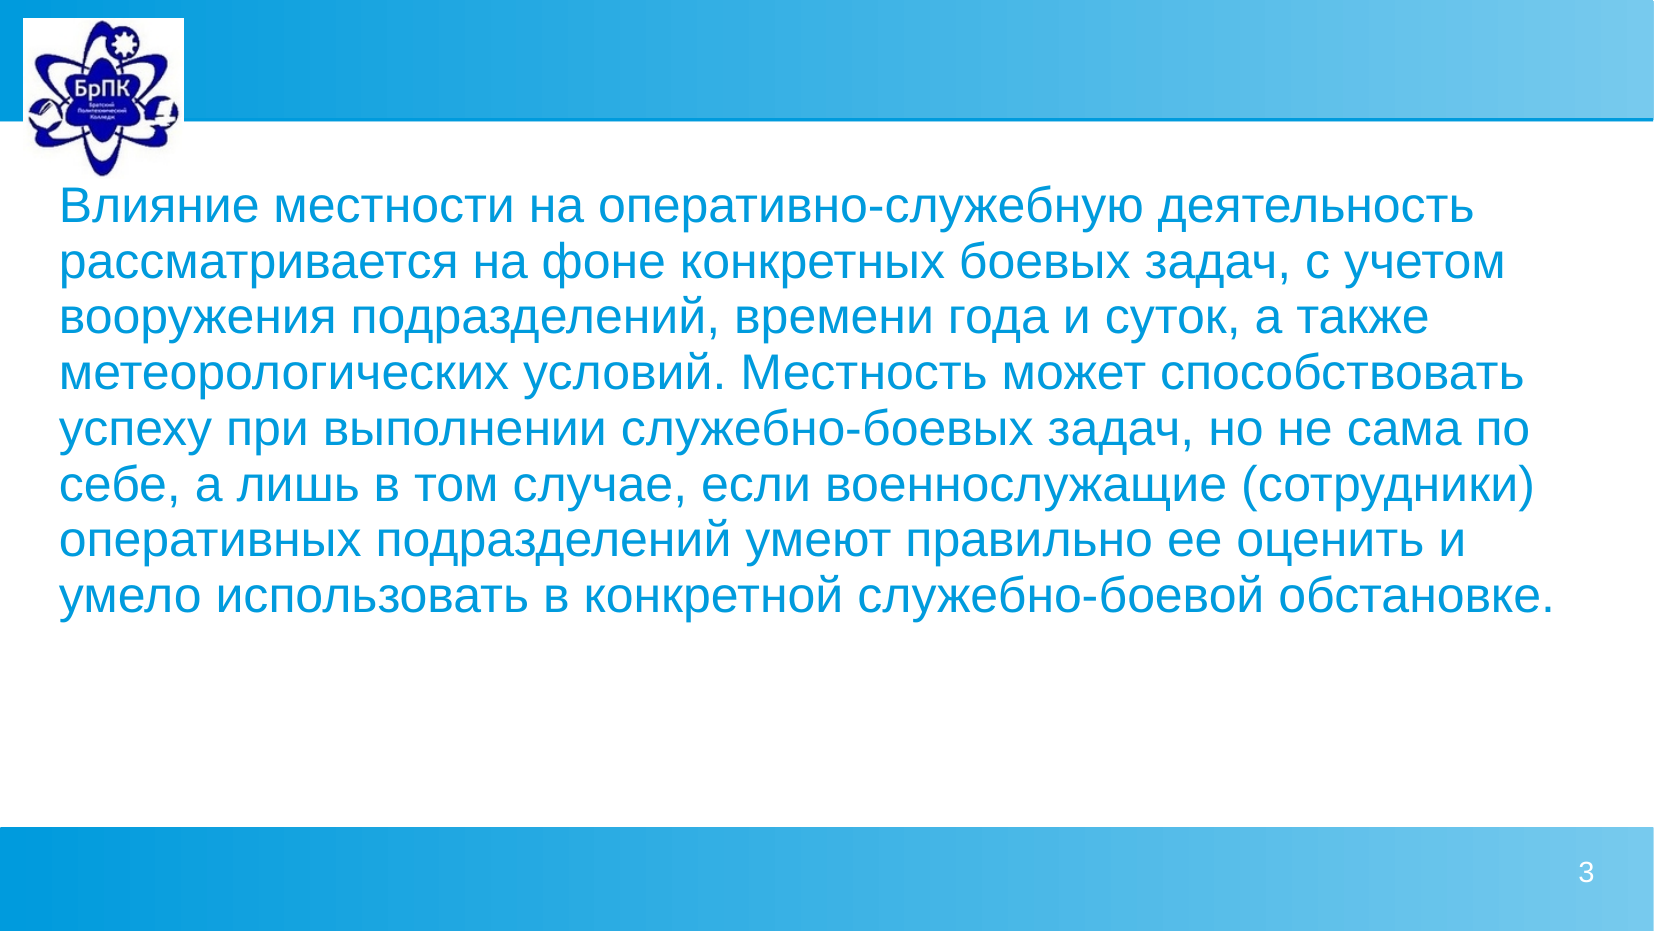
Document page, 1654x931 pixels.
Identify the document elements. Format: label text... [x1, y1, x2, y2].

picture [23, 19, 184, 179]
list Влияние местности на оперативно-служебную деятельность рассматривается на фоне конкретных боевых задач, с учетом вооружения подразделений, времени года и суток, а также метеорологических условий. Местность может способствовать успеху при выполнении служебно-боевых задач, но не сама по себе, а лишь в том случае, если военнослужащие (сотрудники) оперативных подразделений умеют правильно ее оценить и умело использовать в конкретной служебно-боевой обстановке. [59, 177, 1595, 768]
